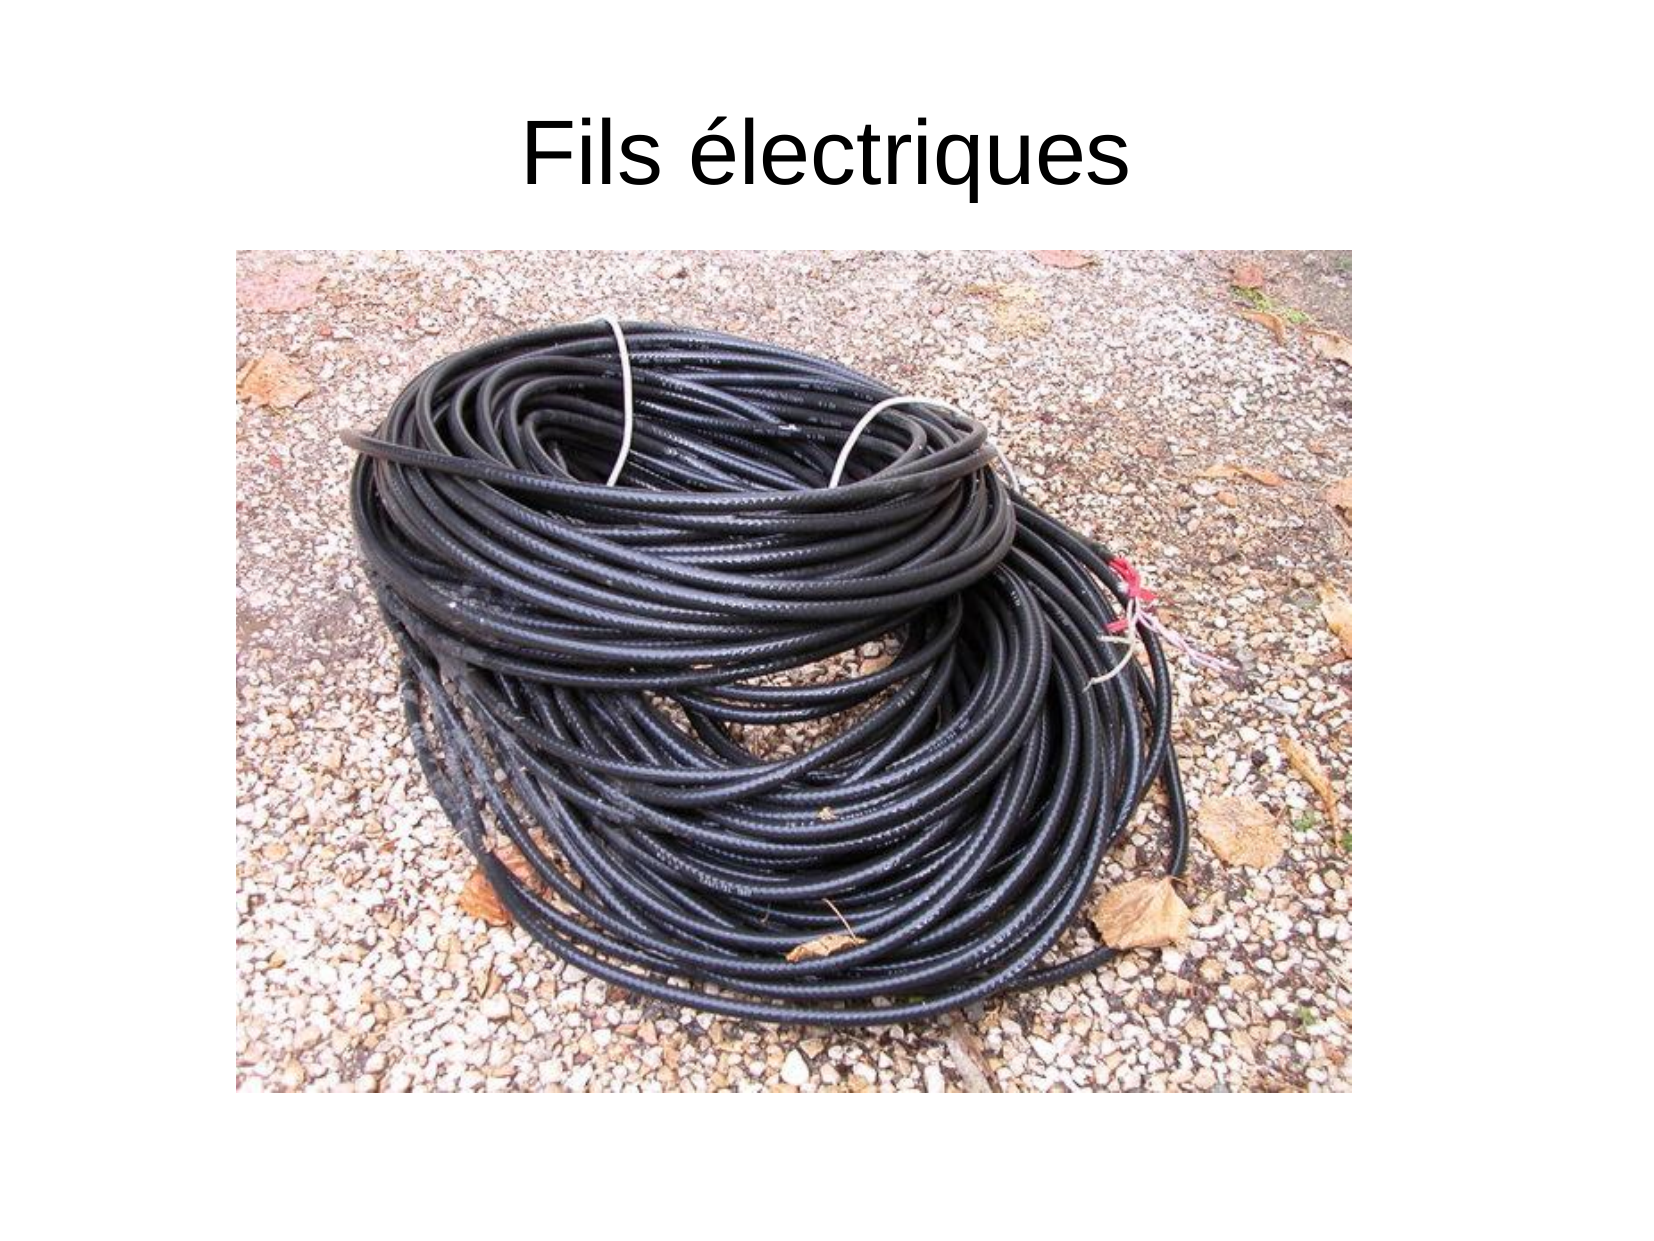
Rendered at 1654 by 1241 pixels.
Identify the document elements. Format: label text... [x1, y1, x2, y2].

title Fils électriques [82, 56, 1571, 250]
picture [236, 250, 1352, 1093]
